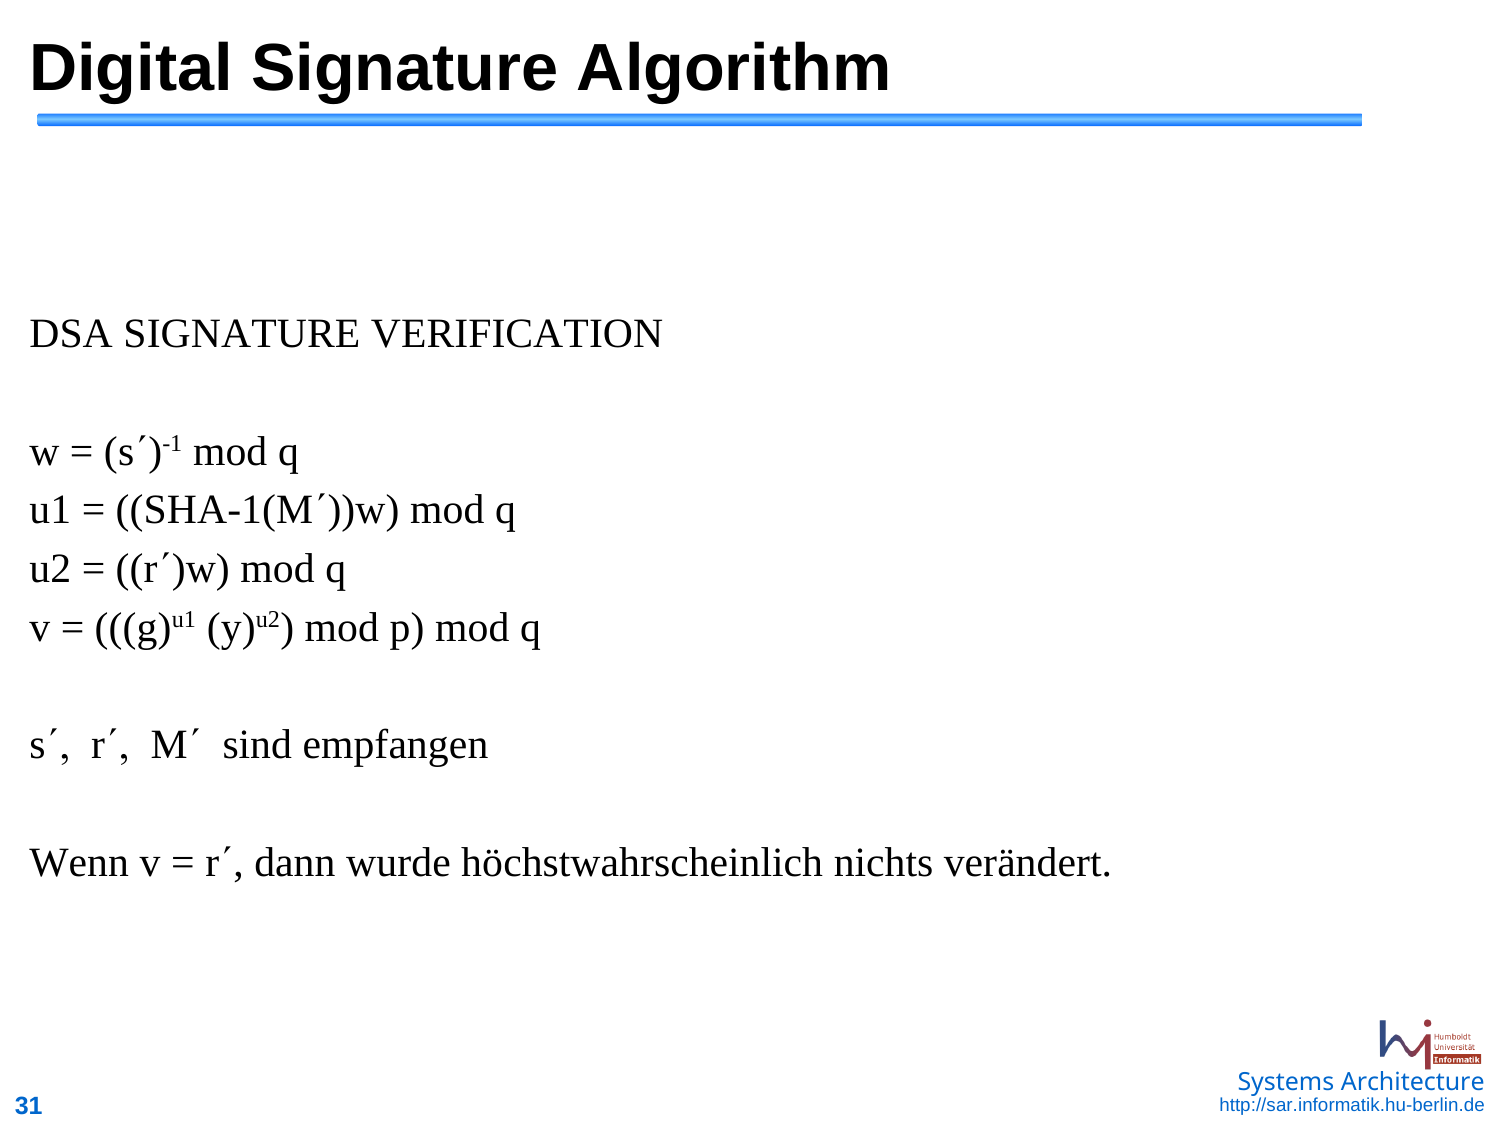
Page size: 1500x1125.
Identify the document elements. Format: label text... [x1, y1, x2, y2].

picture [1376, 1052, 1483, 1071]
title Digital Signature Algorithm [29, 26, 1500, 108]
subtitle DSA SIGNATURE VERIFICATION w = (s¢)-1 mod q u1 = ((SHA-1(M¢))w) mod q u2 = ((r¢)w) mod q v = (((g)u1 (y)u2) mod p) mod q s¢, r¢, M¢ sind empfangen Wenn v = r¢, dann wurde höchstwahrscheinlich nichts verändert. [29, 144, 1500, 1052]
